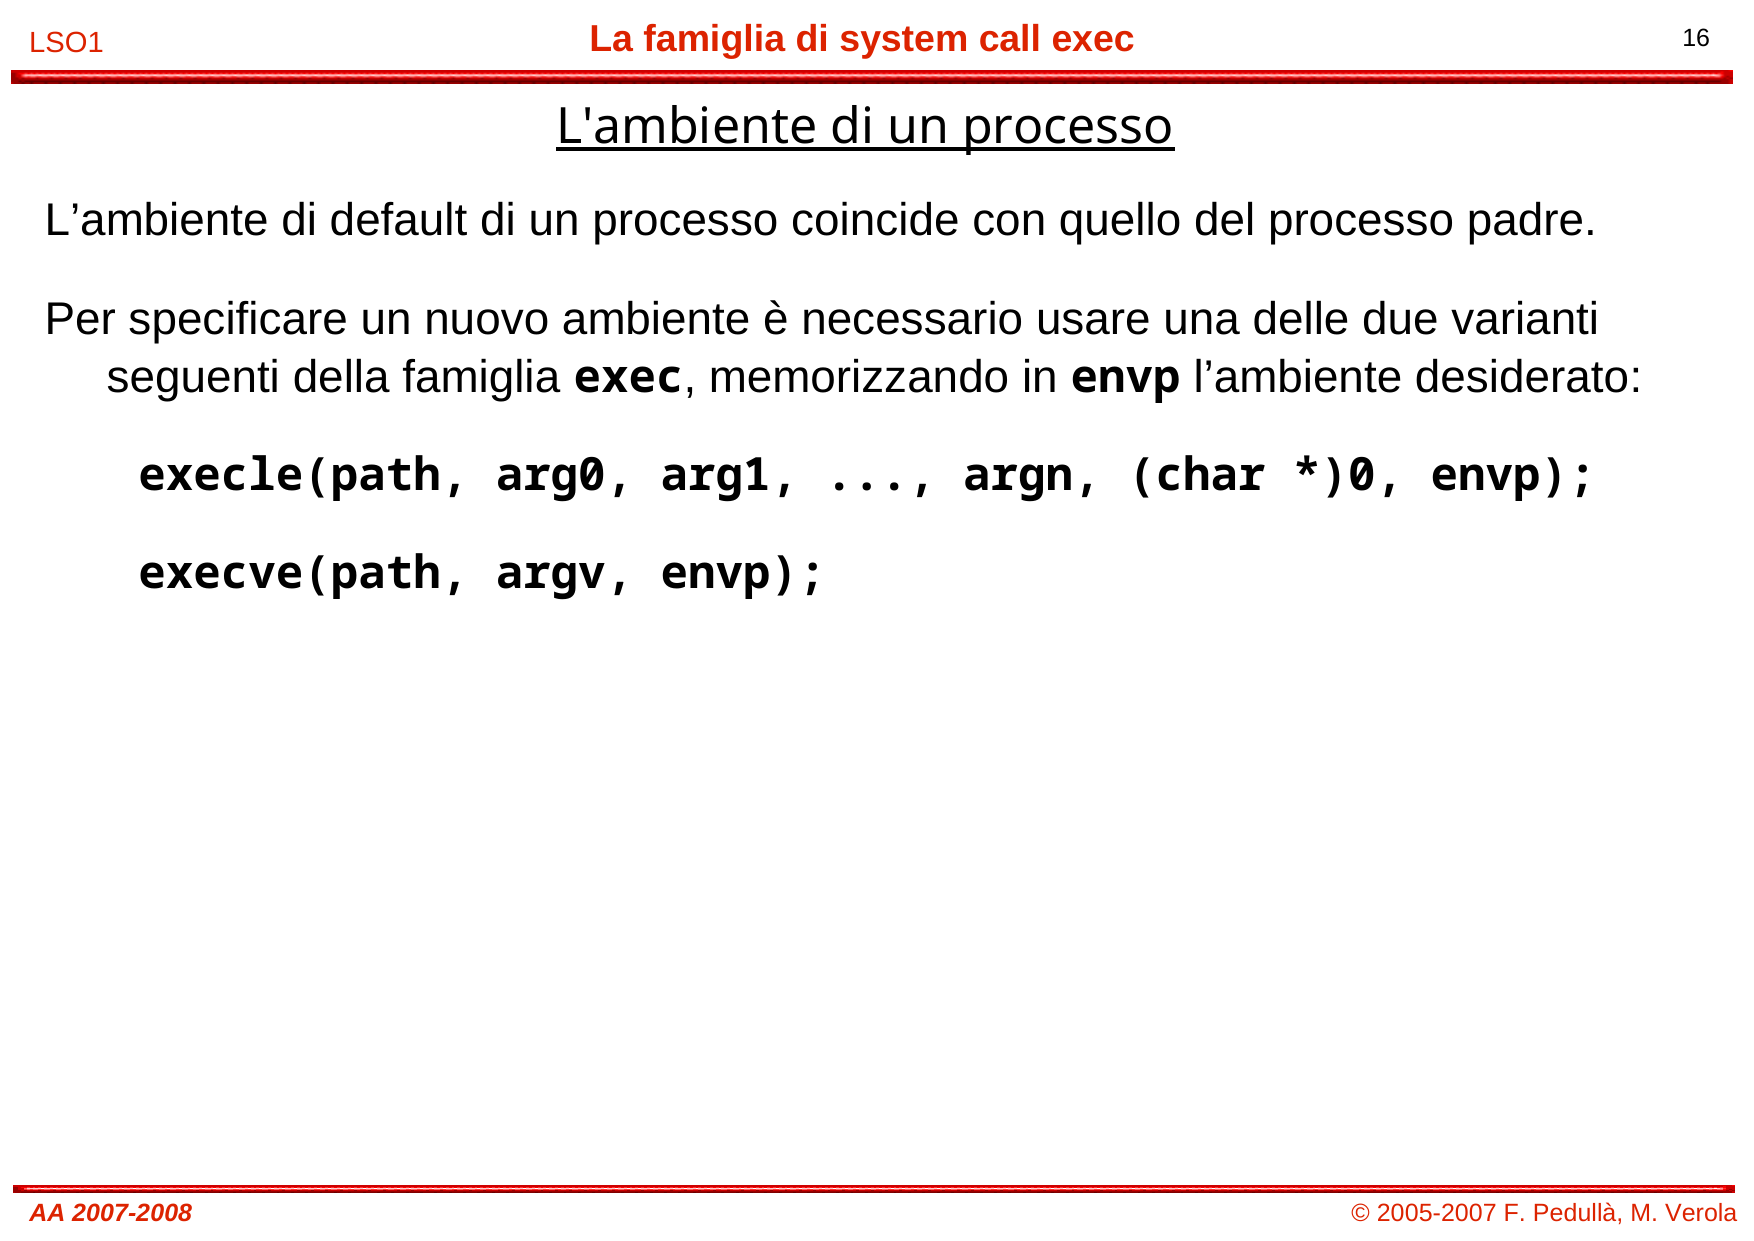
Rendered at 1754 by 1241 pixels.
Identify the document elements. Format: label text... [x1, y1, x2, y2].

picture [13, 1185, 1735, 1193]
list L’ambiente di default di un processo coincide con quello del processo padre. Per specificare un nuovo ambiente è necessario usare una delle due varianti seguenti della famiglia exec, memorizzando in envp l’ambiente desiderato: execle(path, arg0, arg1, ..., argn, (char *)0, envp); execve(path, argv, envp); [29, 183, 1667, 964]
title L'ambiente di un processo [490, 78, 1240, 174]
picture [11, 70, 1733, 84]
